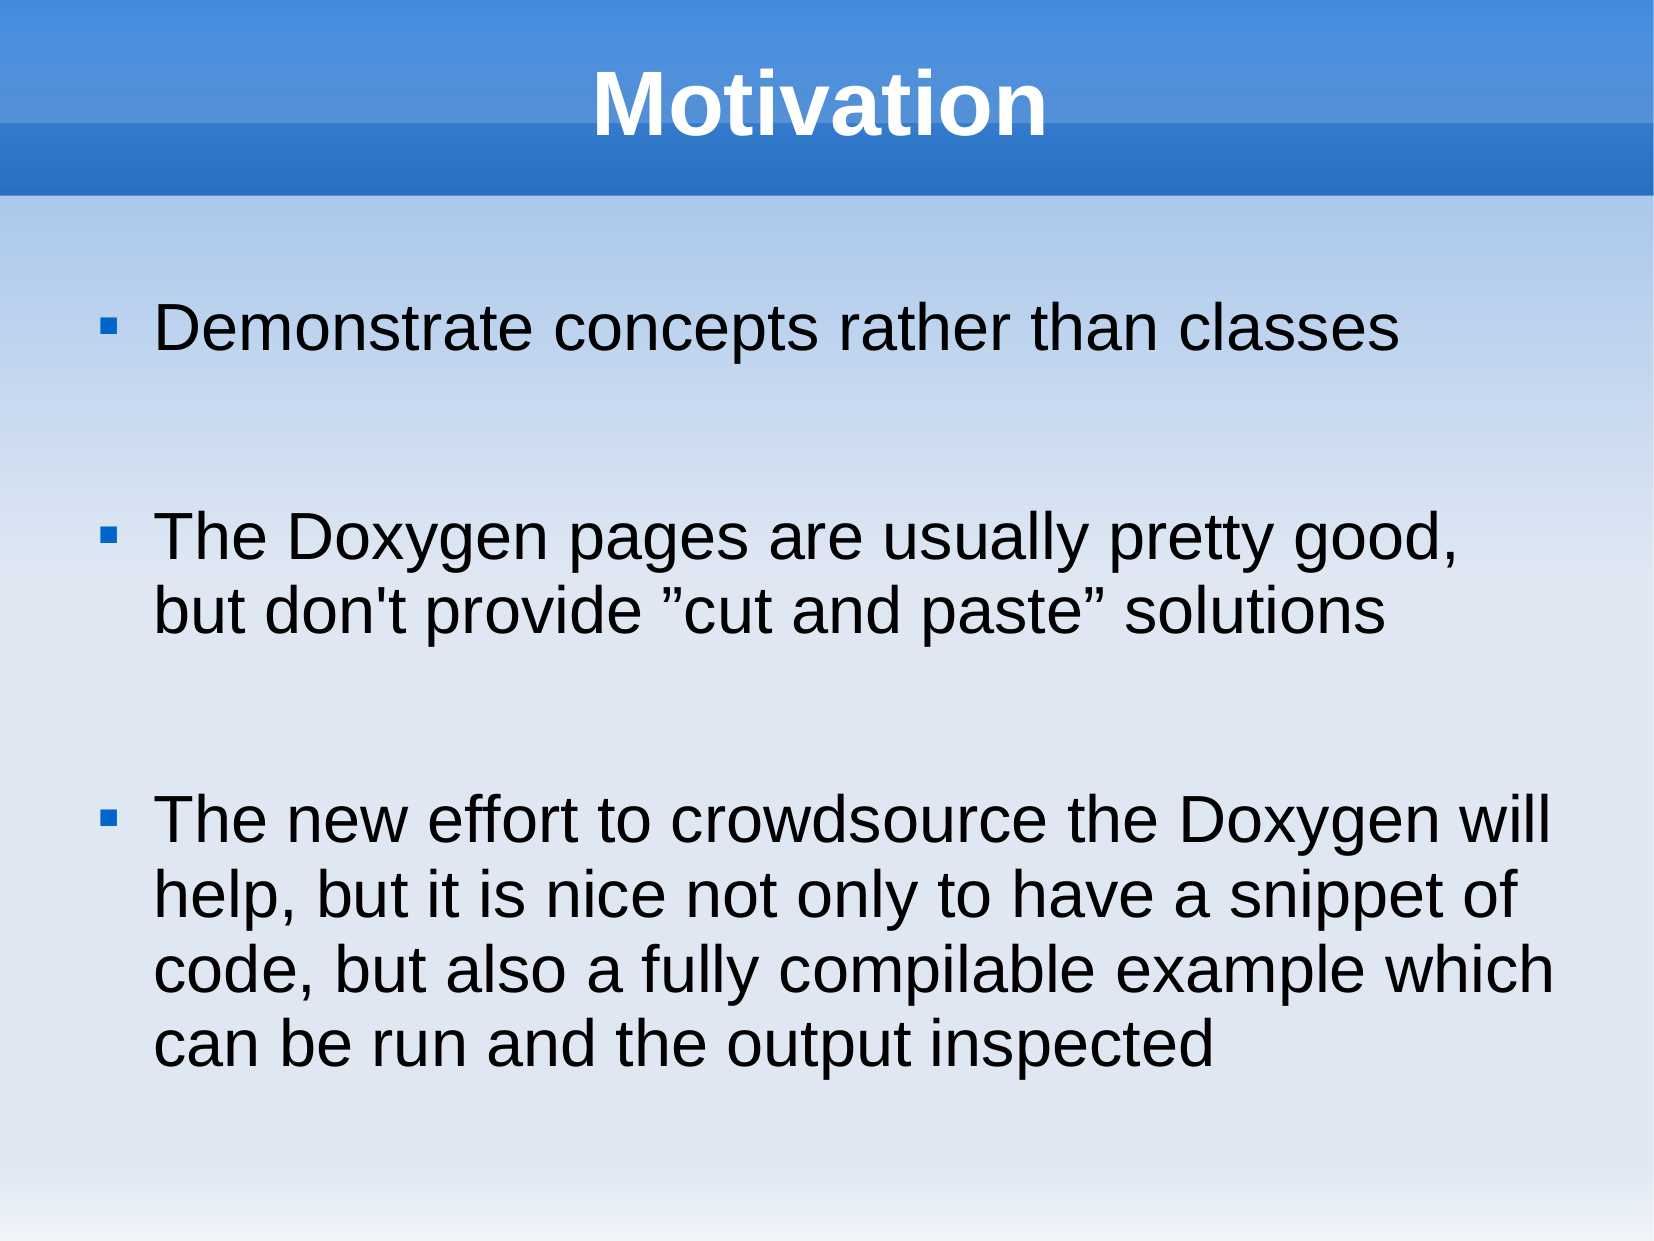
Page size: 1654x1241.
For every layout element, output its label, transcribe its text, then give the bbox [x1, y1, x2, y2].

list Demonstrate concepts rather than classes The Doxygen pages are usually pretty good, but don't provide ”cut and paste” solutions The new effort to crowdsource the Doxygen will help, but it is nice not only to have a snippet of code, but also a fully compilable example which can be run and the output inspected [82, 290, 1571, 1094]
picture [0, 0, 1654, 1241]
title Motivation [76, 0, 1565, 208]
